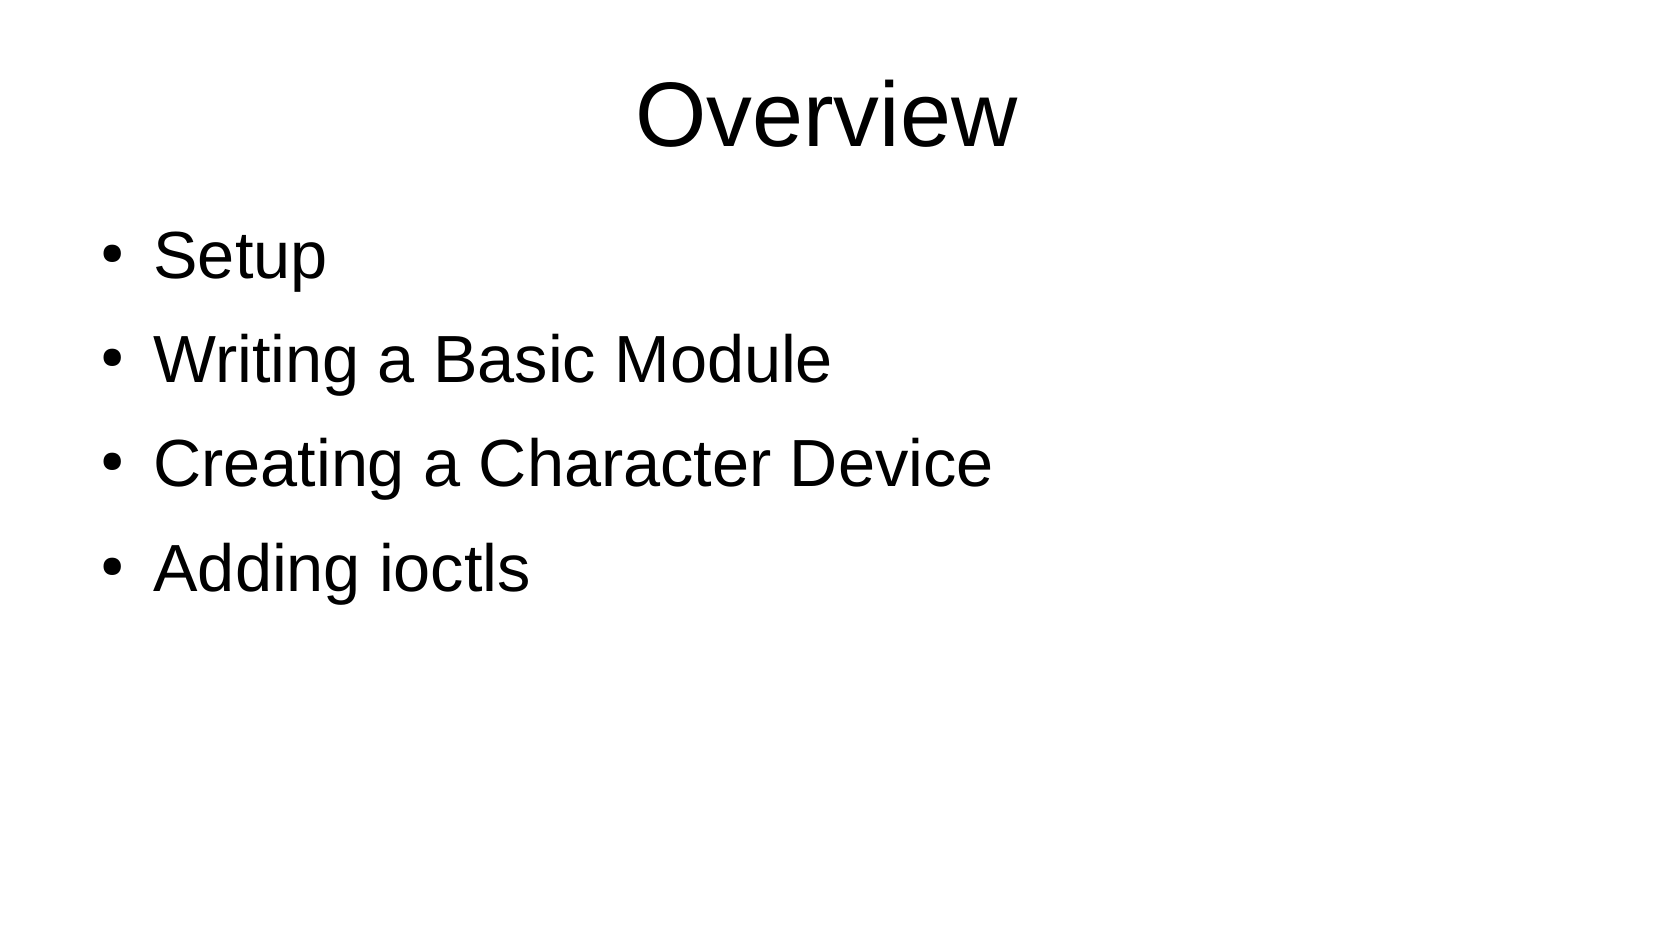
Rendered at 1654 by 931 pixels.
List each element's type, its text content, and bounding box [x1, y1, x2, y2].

list Setup Writing a Basic Module Creating a Character Device Adding ioctls [82, 217, 1571, 758]
title Overview [82, 37, 1571, 193]
